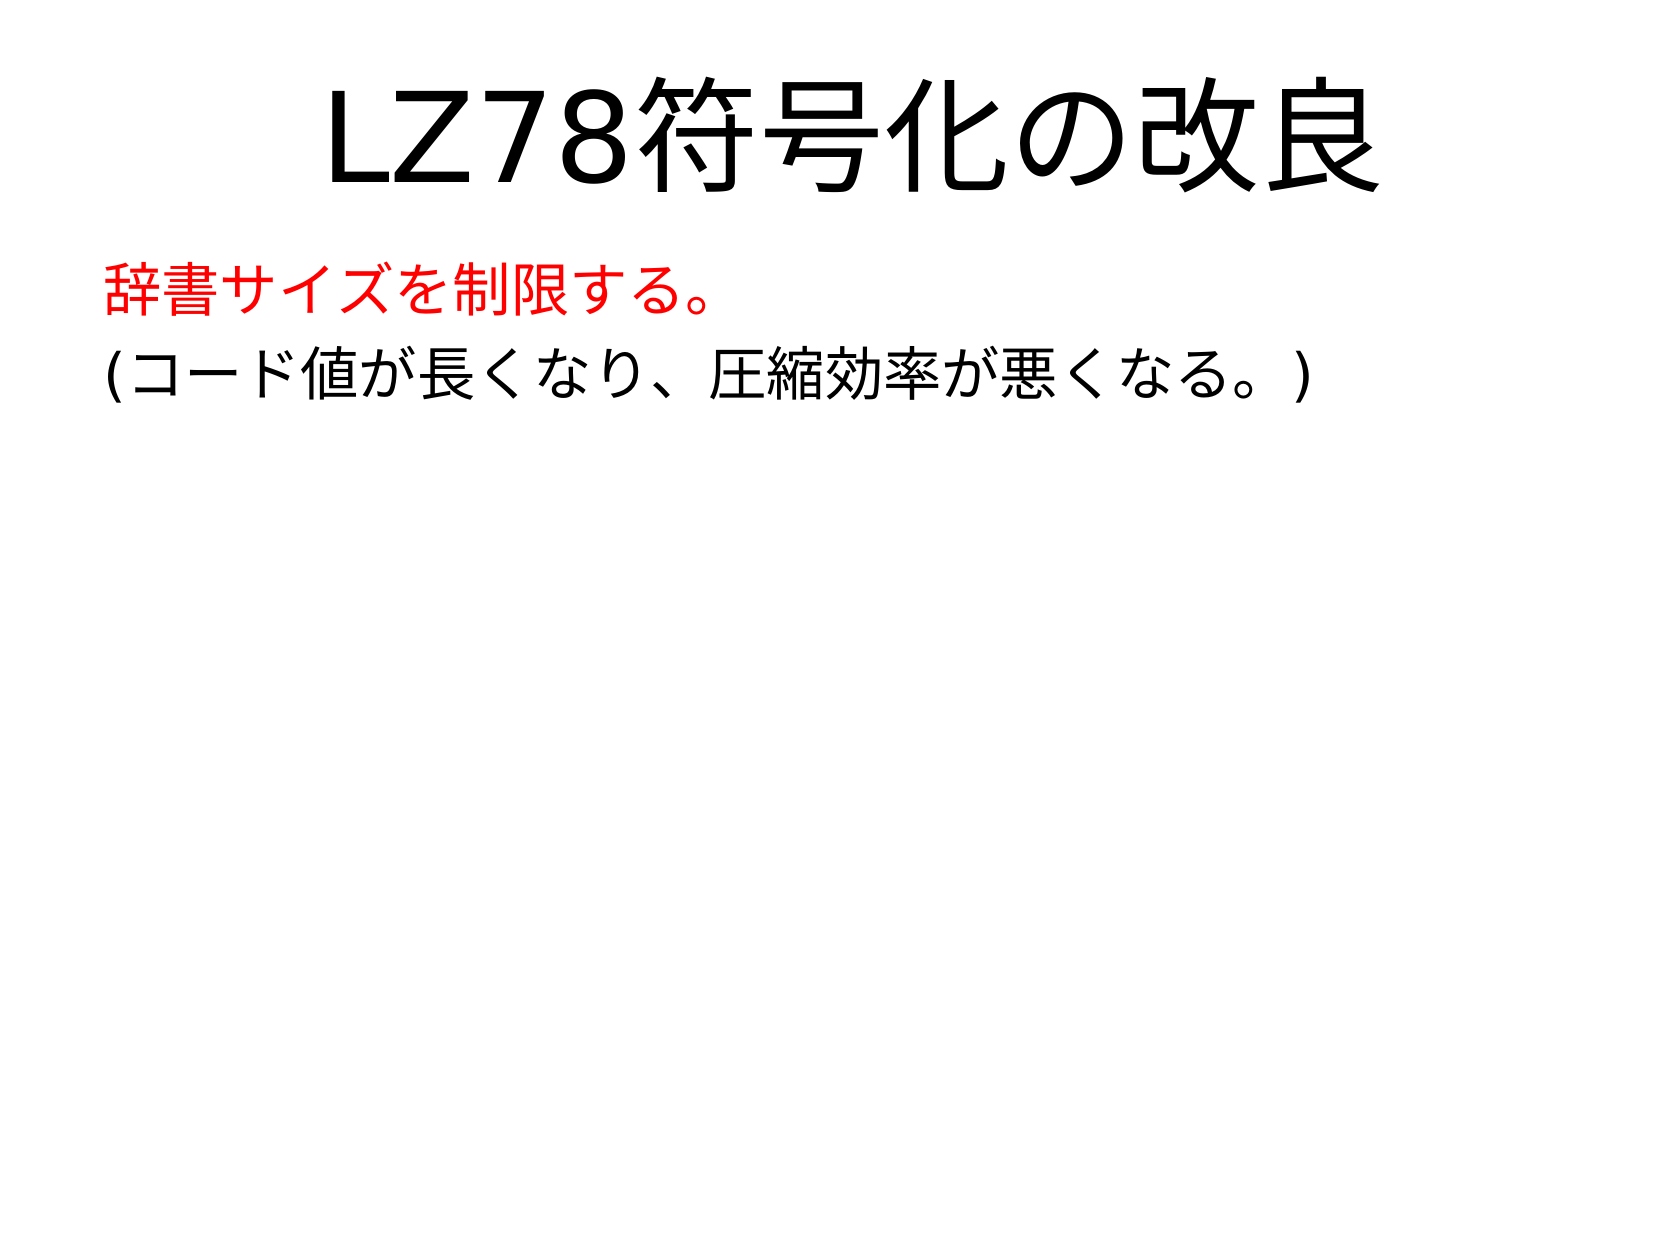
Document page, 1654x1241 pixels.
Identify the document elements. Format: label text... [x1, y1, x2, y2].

text_box LZ78符号化の改良 [88, 29, 1595, 191]
text_box 辞書サイズを制限する。 (コード値が長くなり、圧縮効率が悪くなる。) [88, 236, 1595, 494]
